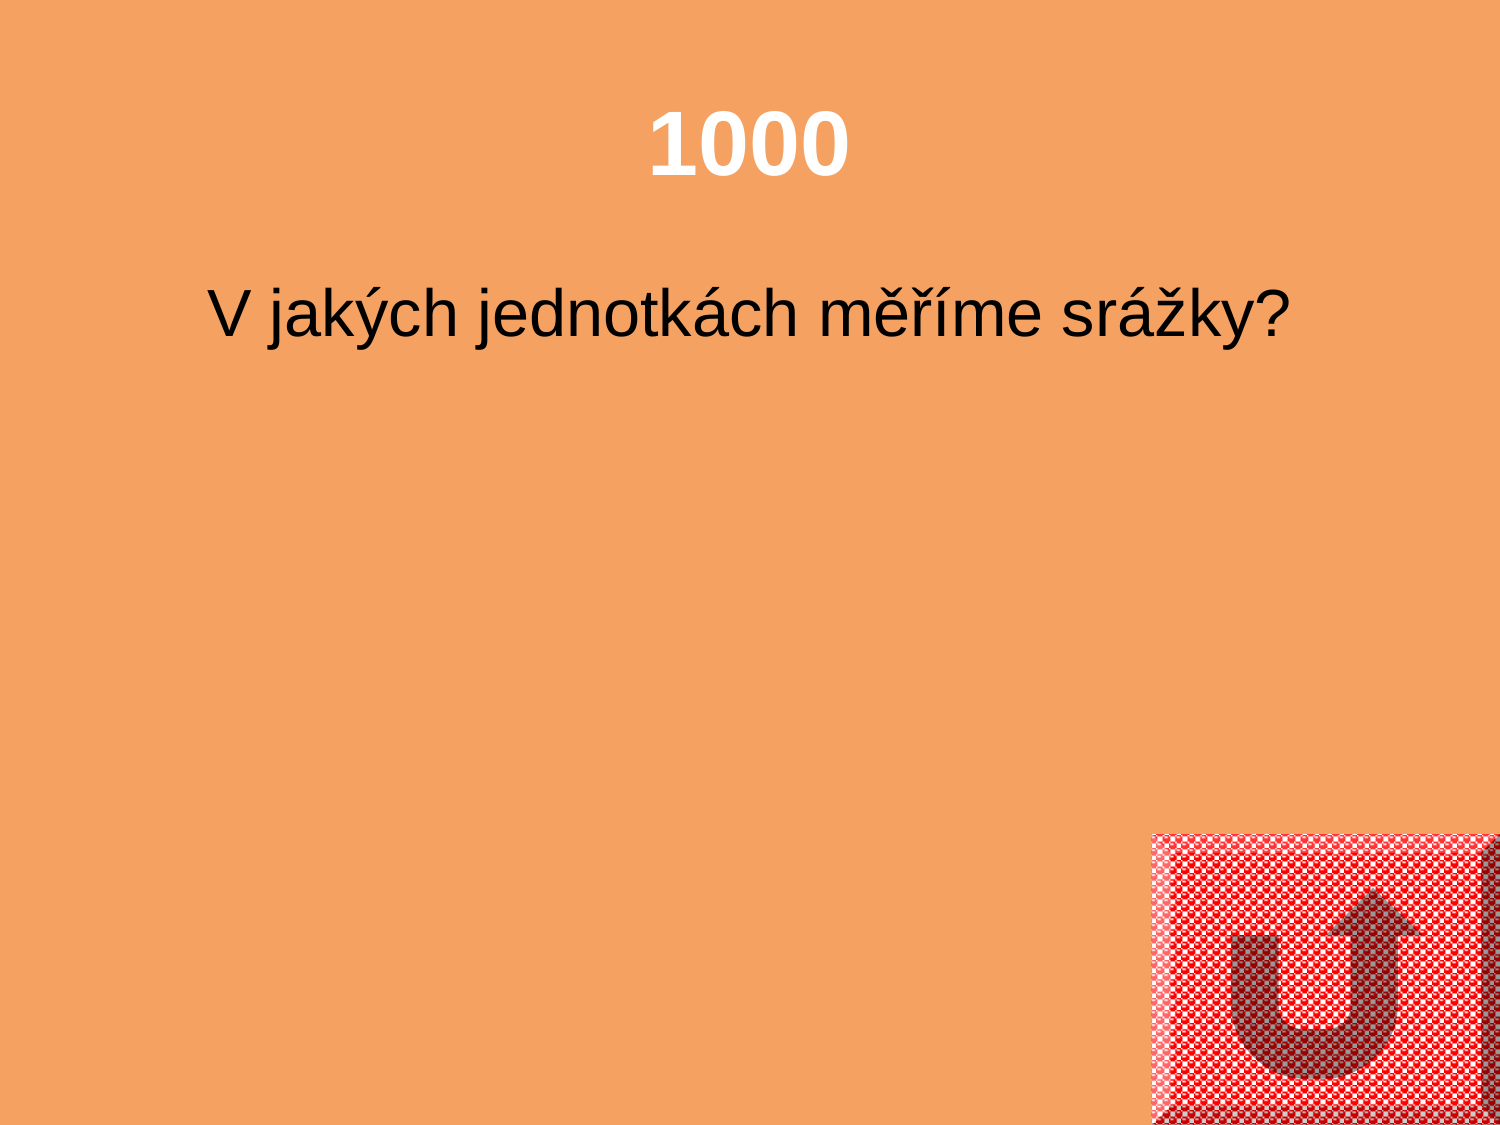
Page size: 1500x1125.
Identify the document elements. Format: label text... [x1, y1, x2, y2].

list V jakých jednotkách měříme srážky? [75, 262, 1426, 1006]
title 1000 [75, 45, 1426, 233]
text_box [1153, 834, 1500, 1125]
